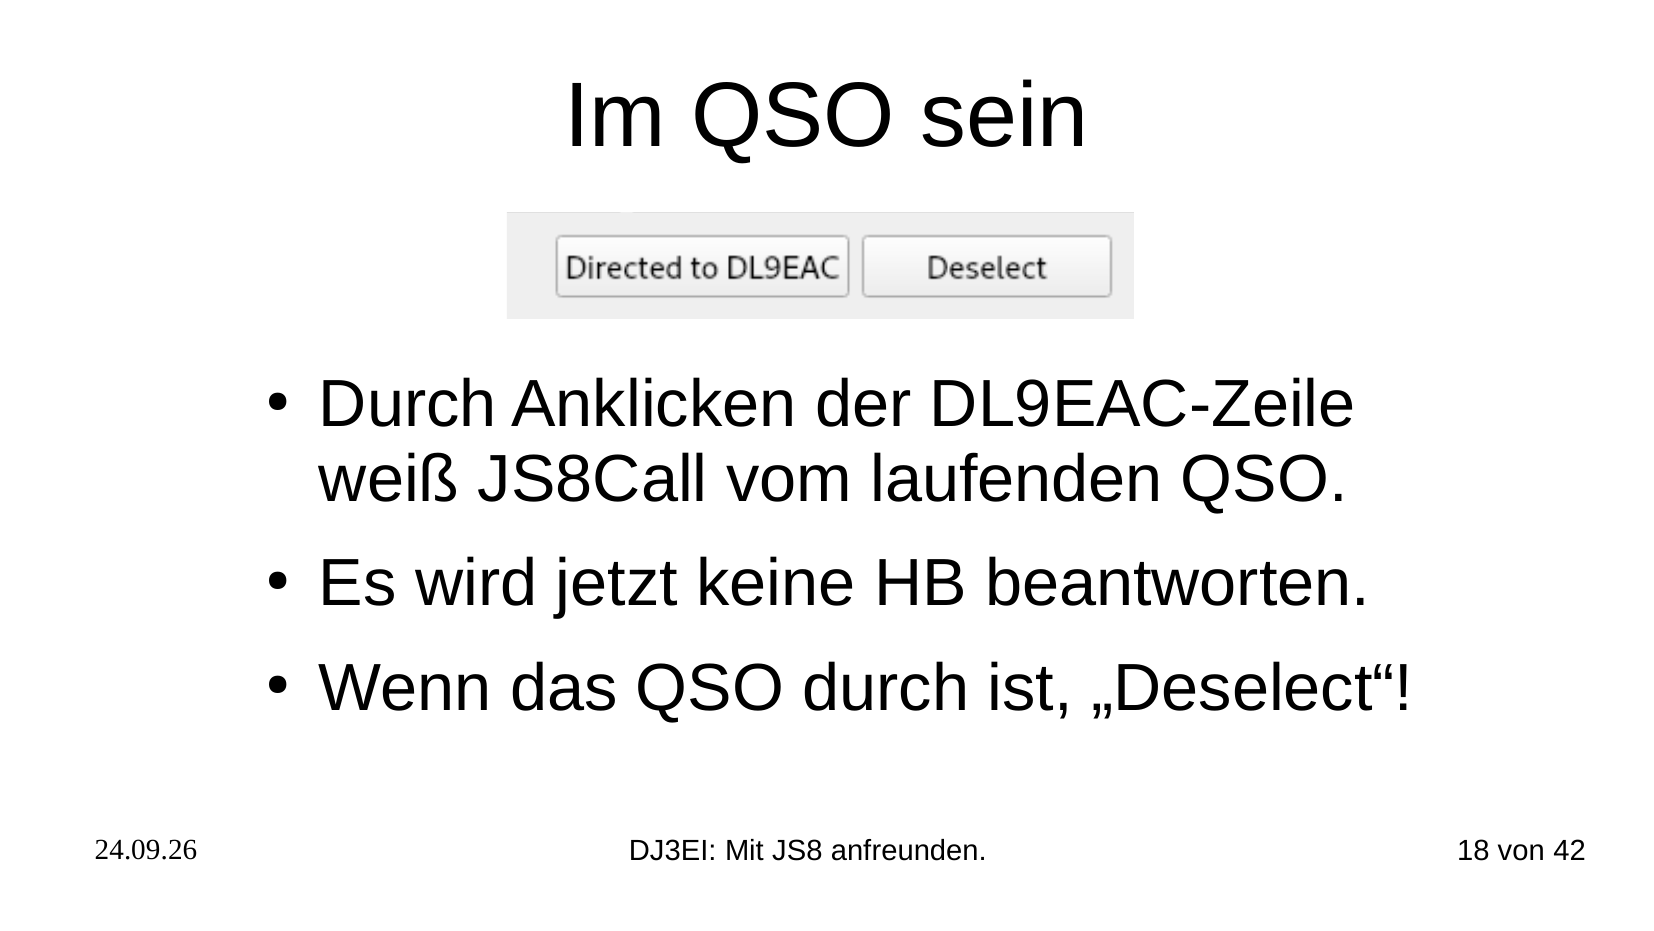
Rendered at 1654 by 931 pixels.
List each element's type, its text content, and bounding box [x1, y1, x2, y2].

list Durch Anklicken der DL9EAC-Zeile weiß JS8Call vom laufenden QSO. Es wird jetzt keine HB beantworten. Wenn das QSO durch ist, „Deselect“! [248, 366, 1489, 758]
picture [506, 212, 1134, 319]
title Im QSO sein [82, 37, 1571, 193]
